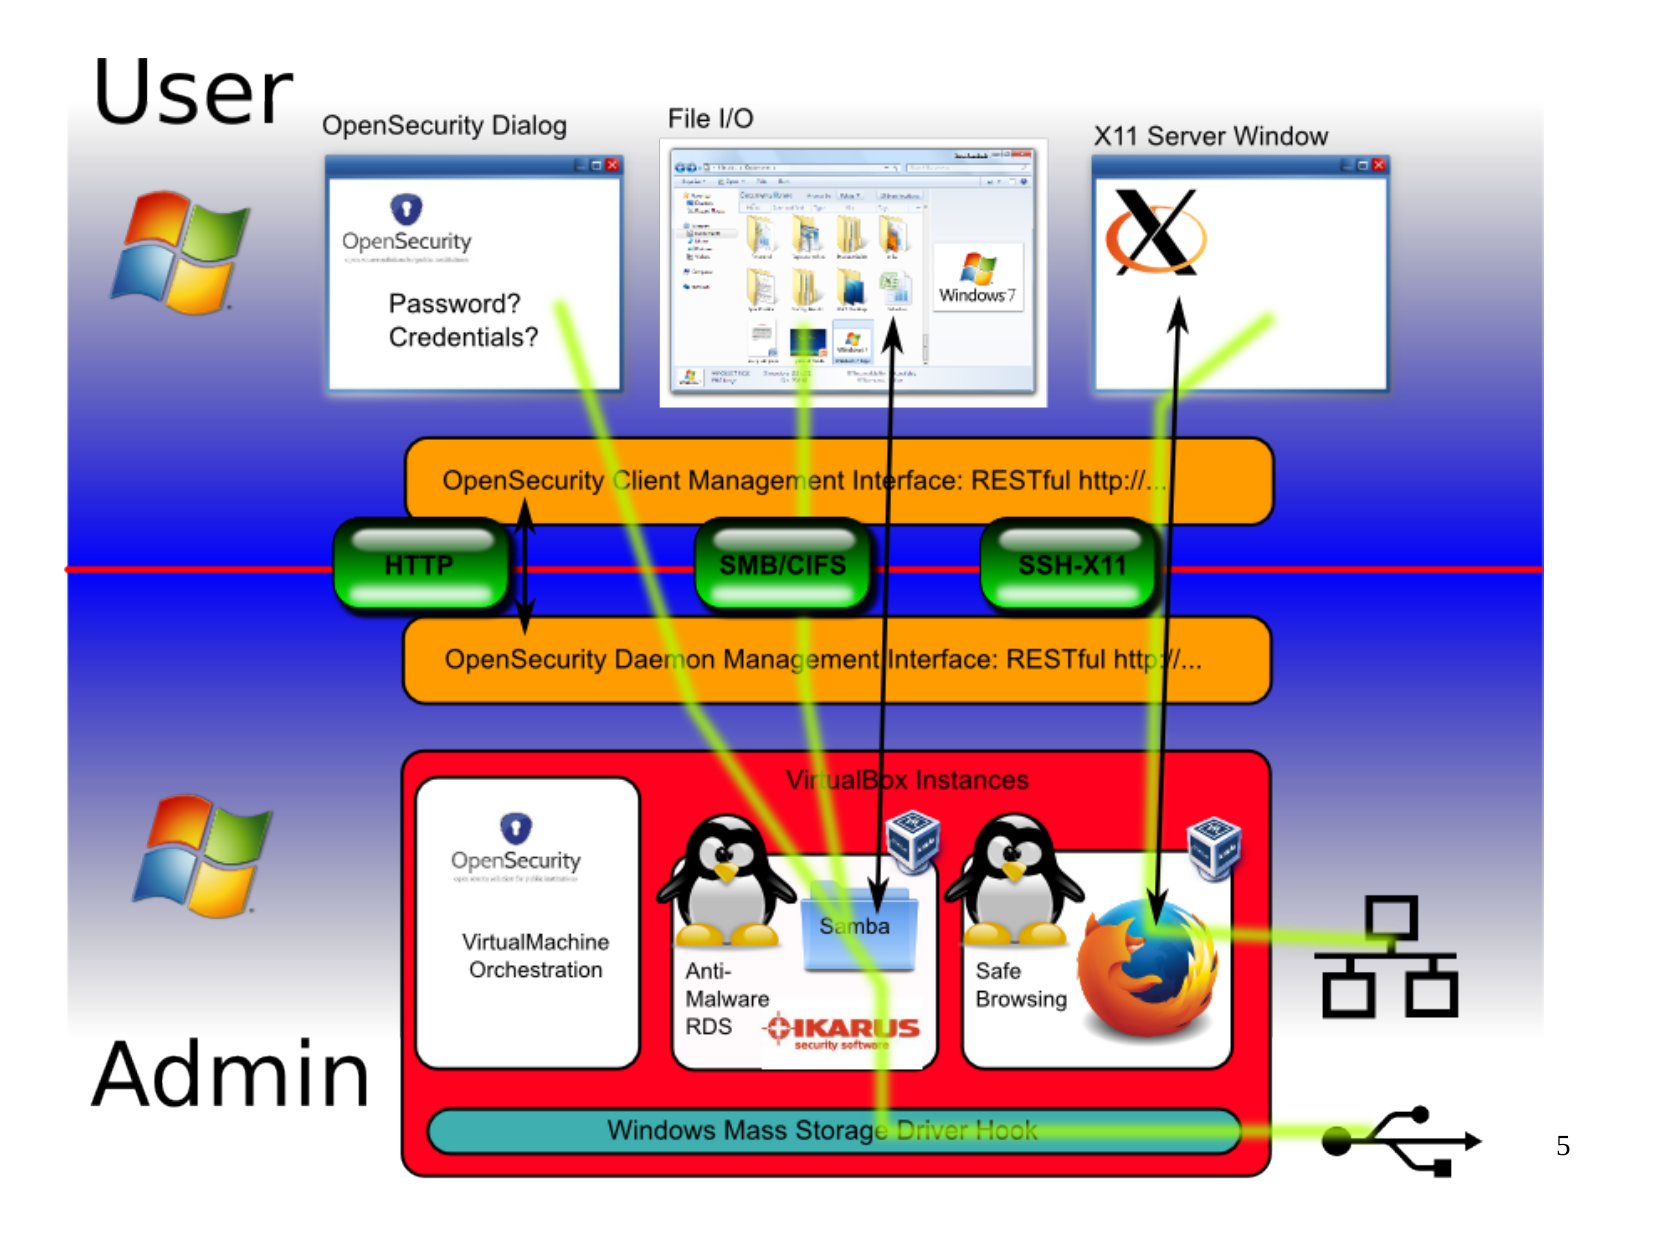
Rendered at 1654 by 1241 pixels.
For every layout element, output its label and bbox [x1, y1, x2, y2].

picture [64, 58, 1544, 1182]
